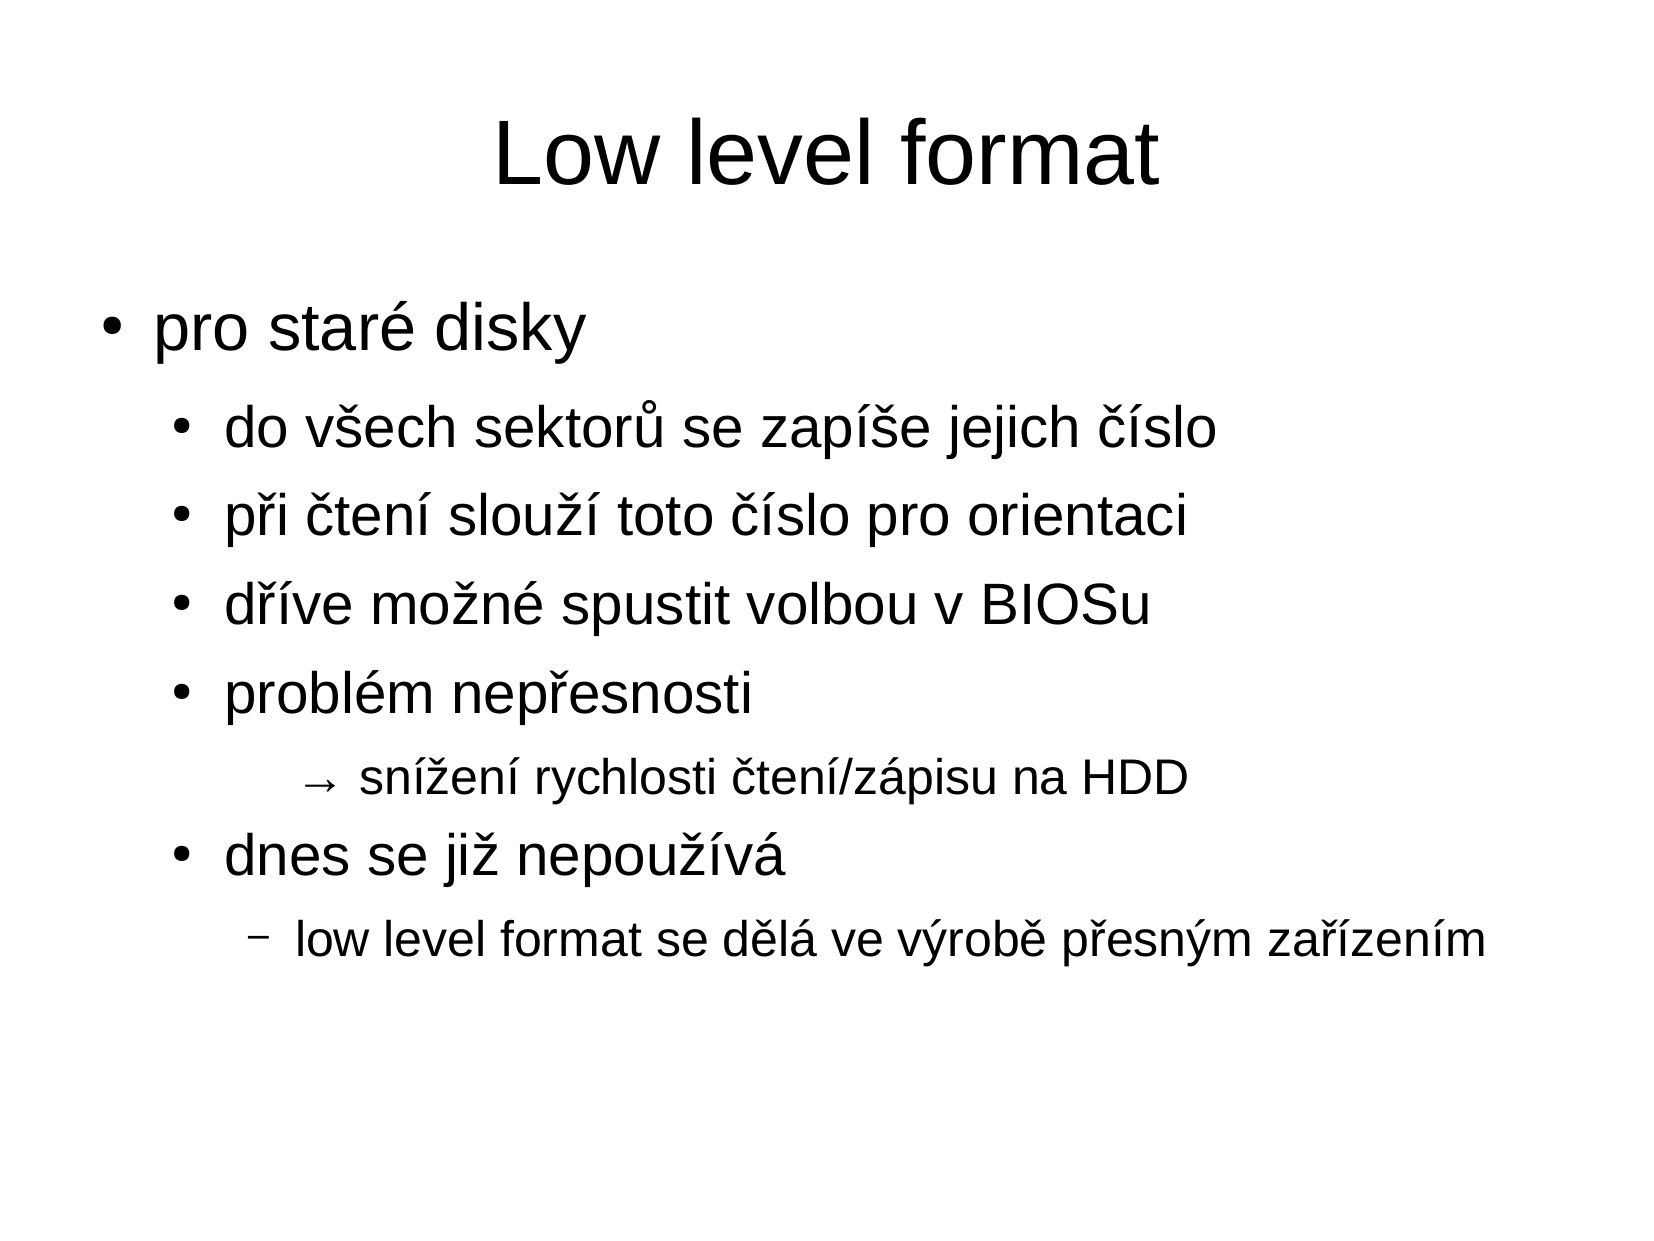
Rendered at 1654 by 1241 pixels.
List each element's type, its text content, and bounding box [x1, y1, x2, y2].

title Low level format [82, 56, 1571, 250]
list pro staré disky do všech sektorů se zapíše jejich číslo při čtení slouží toto číslo pro orientaci dříve možné spustit volbou v BIOSu problém nepřesnosti → snížení rychlosti čtení/zápisu na HDD dnes se již nepoužívá low level format se dělá ve výrobě přesným zařízením [82, 290, 1571, 1094]
